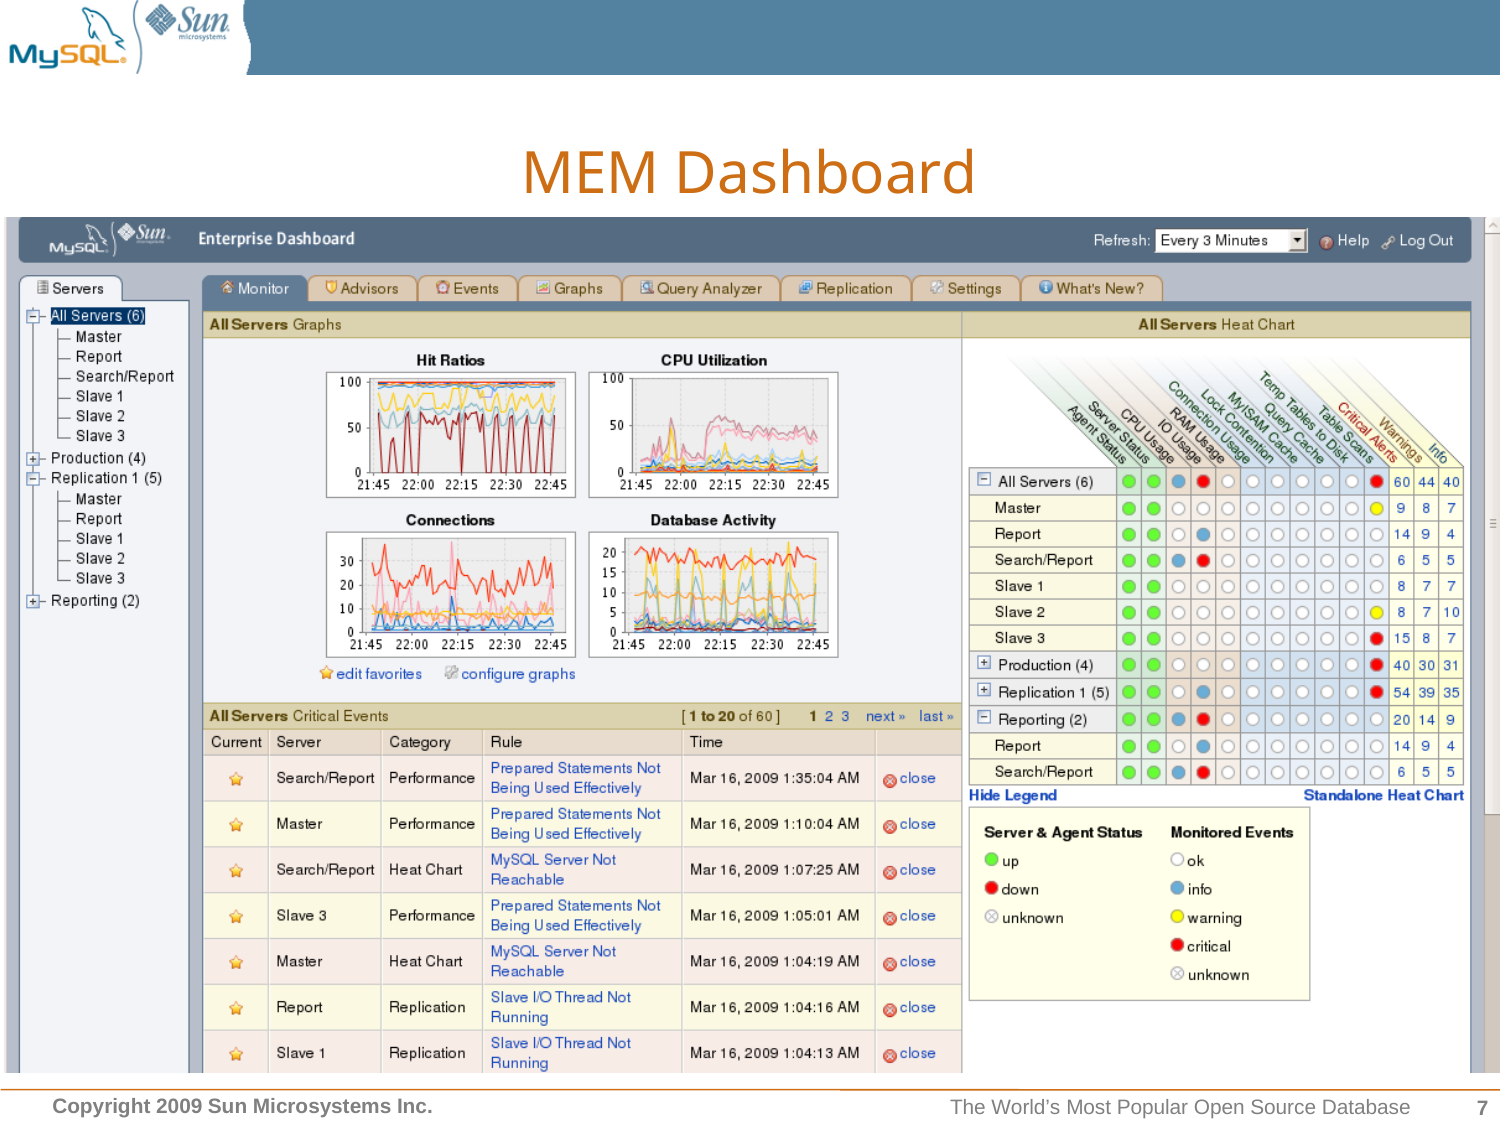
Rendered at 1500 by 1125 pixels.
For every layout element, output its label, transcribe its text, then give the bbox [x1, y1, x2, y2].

title MEM Dashboard [0, 94, 1500, 218]
picture [4, 218, 1500, 1073]
picture [0, 0, 1500, 75]
